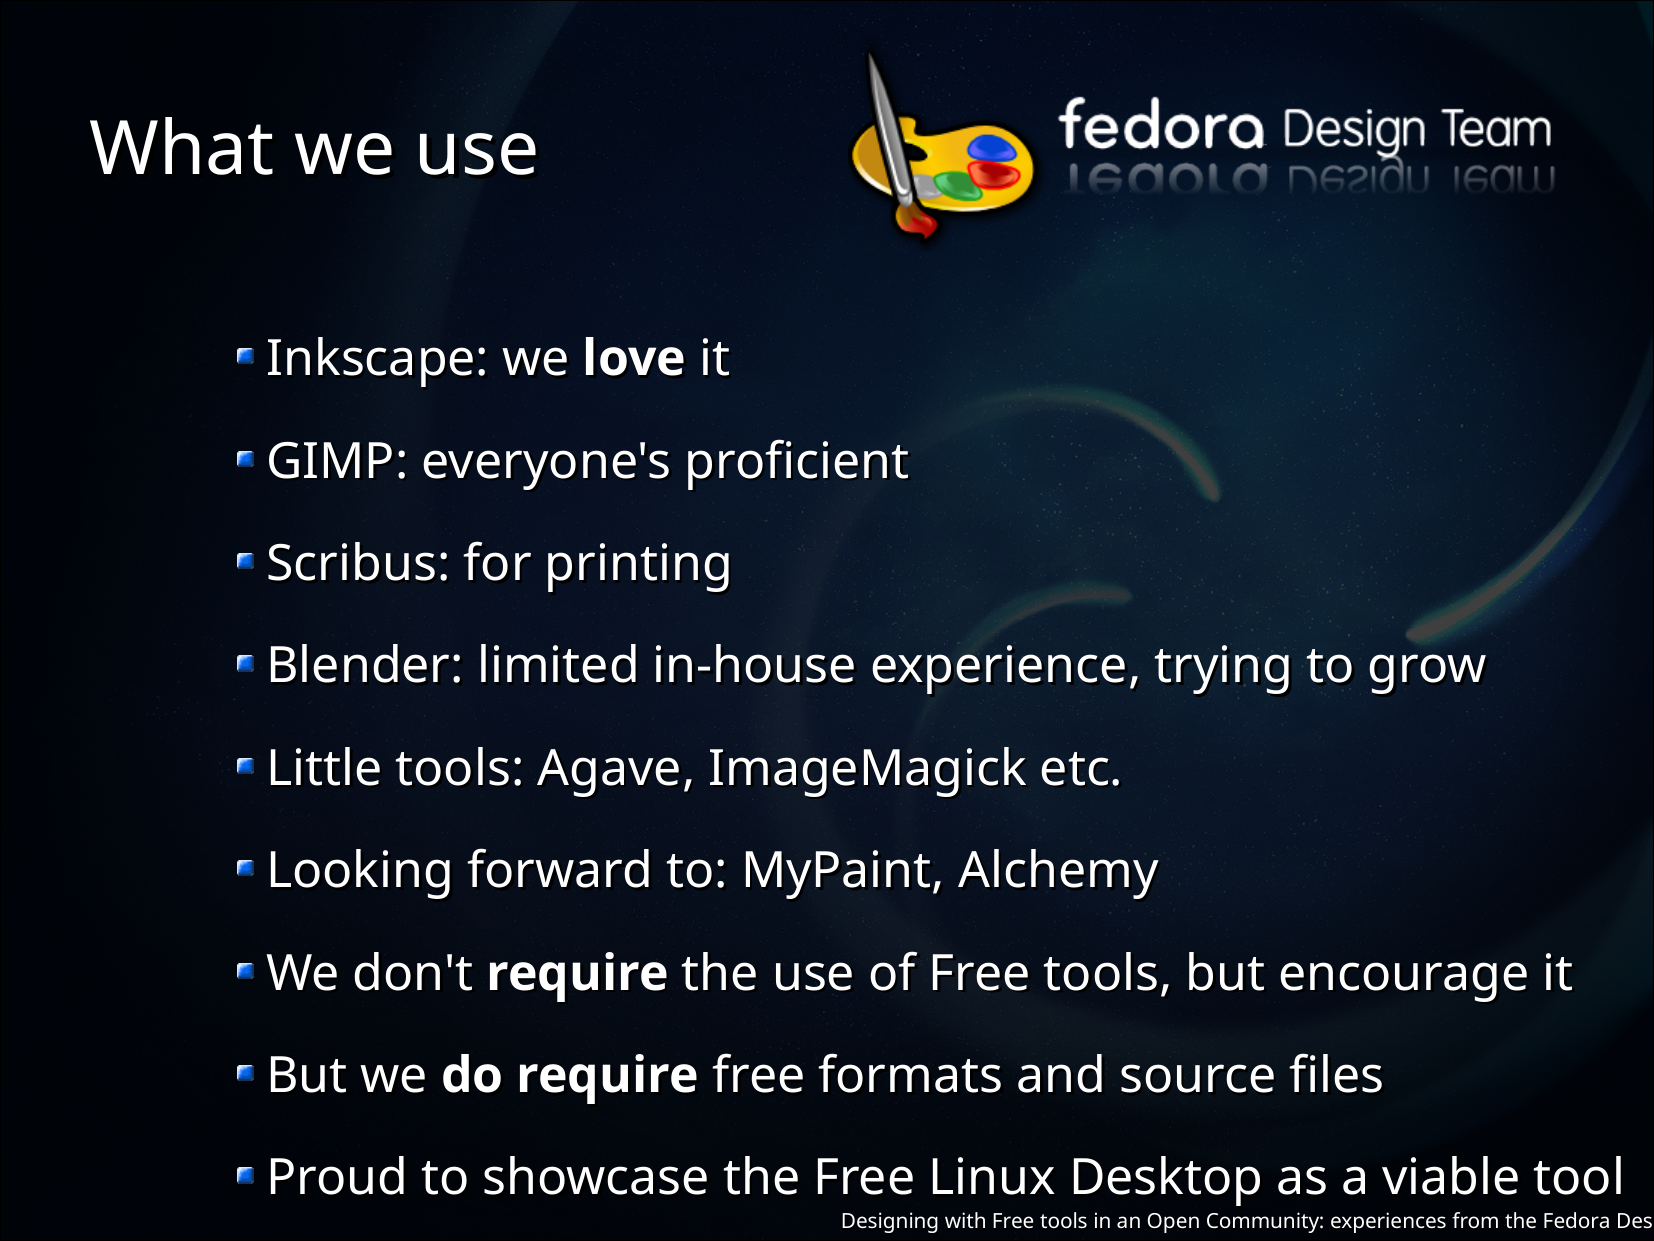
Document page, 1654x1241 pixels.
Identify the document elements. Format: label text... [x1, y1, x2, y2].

text_box Designing with Free tools in an Open Community: experiences from the Fedora Design Team [826, 1199, 1651, 1238]
text_box Inkscape: we love it GIMP: everyone's proficient Scribus: for printing Blender: limited in-house experience, trying to grow Little tools: Agave, ImageMagick etc. Looking forward to: MyPaint, Alchemy We don't require the use of Free tools, but encourage it But we do require free formats and source files Proud to showcase the Free Linux Desktop as a viable tool [223, 280, 1497, 1037]
picture [237, 1167, 254, 1184]
text_box [0, 0, 1654, 1241]
picture [237, 1065, 254, 1081]
picture [848, 37, 1566, 251]
text_box What we use [75, 86, 527, 186]
